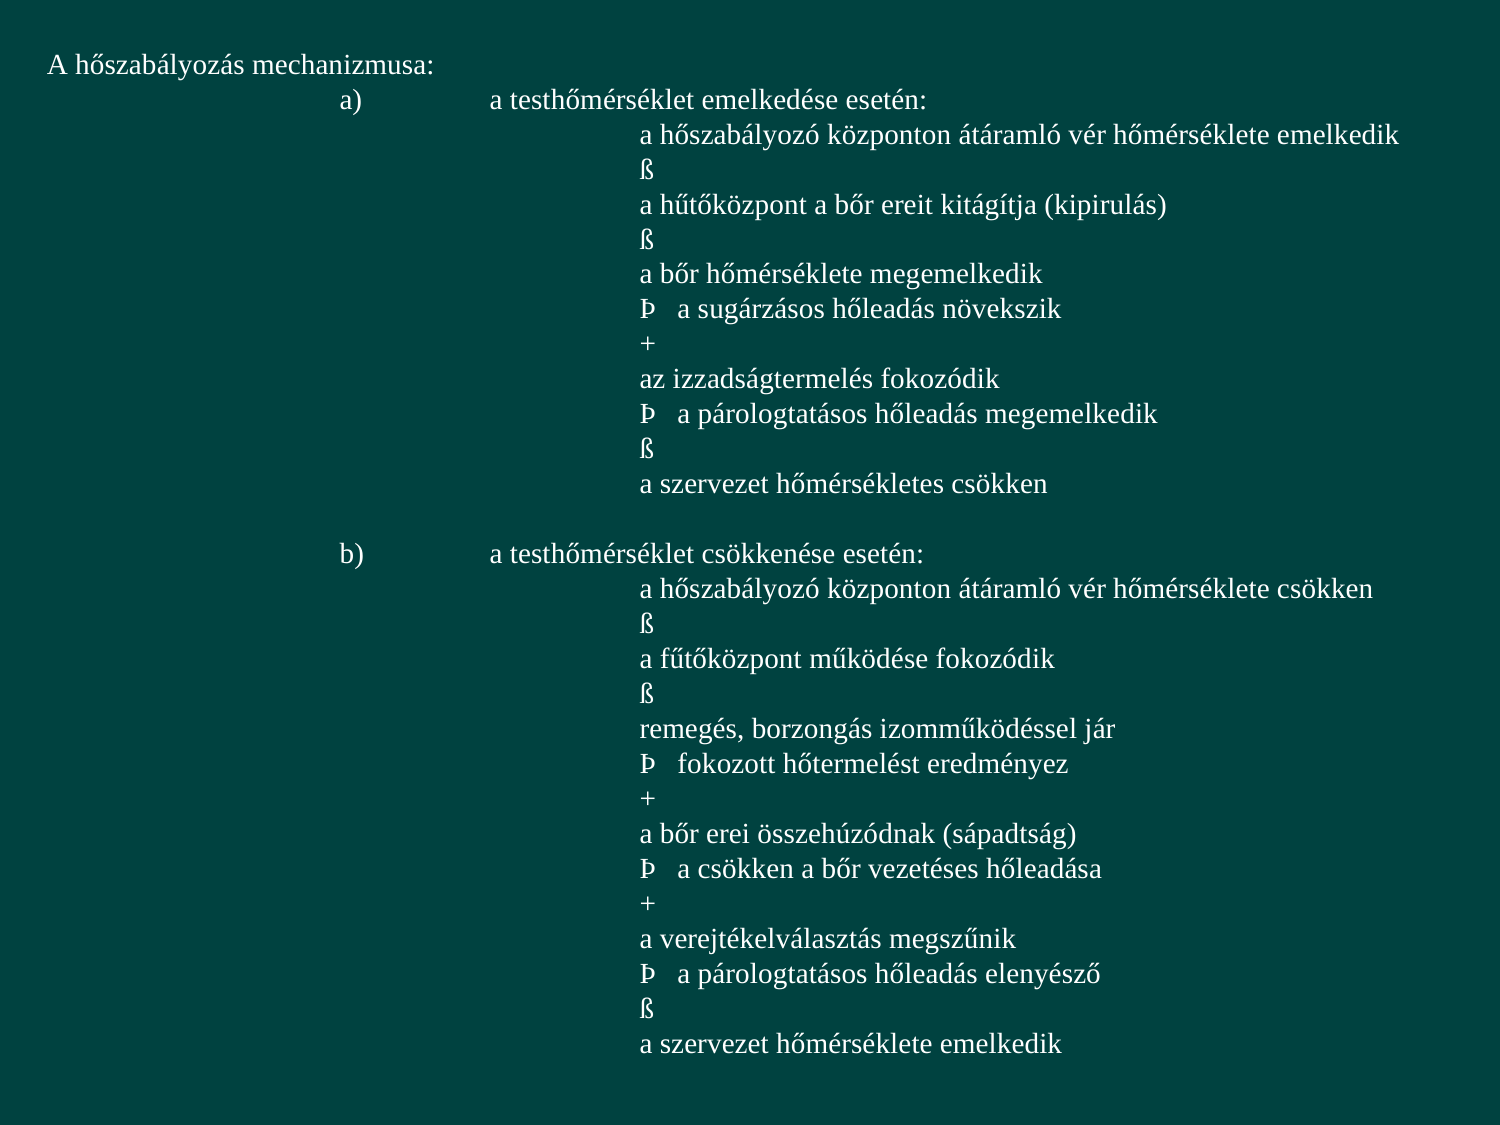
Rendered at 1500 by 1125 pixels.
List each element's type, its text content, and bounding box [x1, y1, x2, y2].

text_box A hőszabályozás mechanizmusa: a) a testhőmérséklet emelkedése esetén: a hőszabályozó központon átáramló vér hőmérséklete emelkedik ß a hűtőközpont a bőr ereit kitágítja (kipirulás) ß a bőr hőmérséklete megemelkedik Þ a sugárzásos hőleadás növekszik + az izzadságtermelés fokozódik Þ a párologtatásos hőleadás megemelkedik ß a szervezet hőmérsékletes csökken b) a testhőmérséklet csökkenése esetén: a hőszabályozó központon átáramló vér hőmérséklete csökken ß a fűtőközpont működése fokozódik ß remegés, borzongás izomműködéssel jár Þ fokozott hőtermelést eredményez + a bőr erei összehúzódnak (sápadtság) Þ a csökken a bőr vezetéses hőleadása + a verejtékelválasztás megszűnik Þ a párologtatásos hőleadás elenyésző ß a szervezet hőmérséklete emelkedik [24, 37, 1488, 1067]
